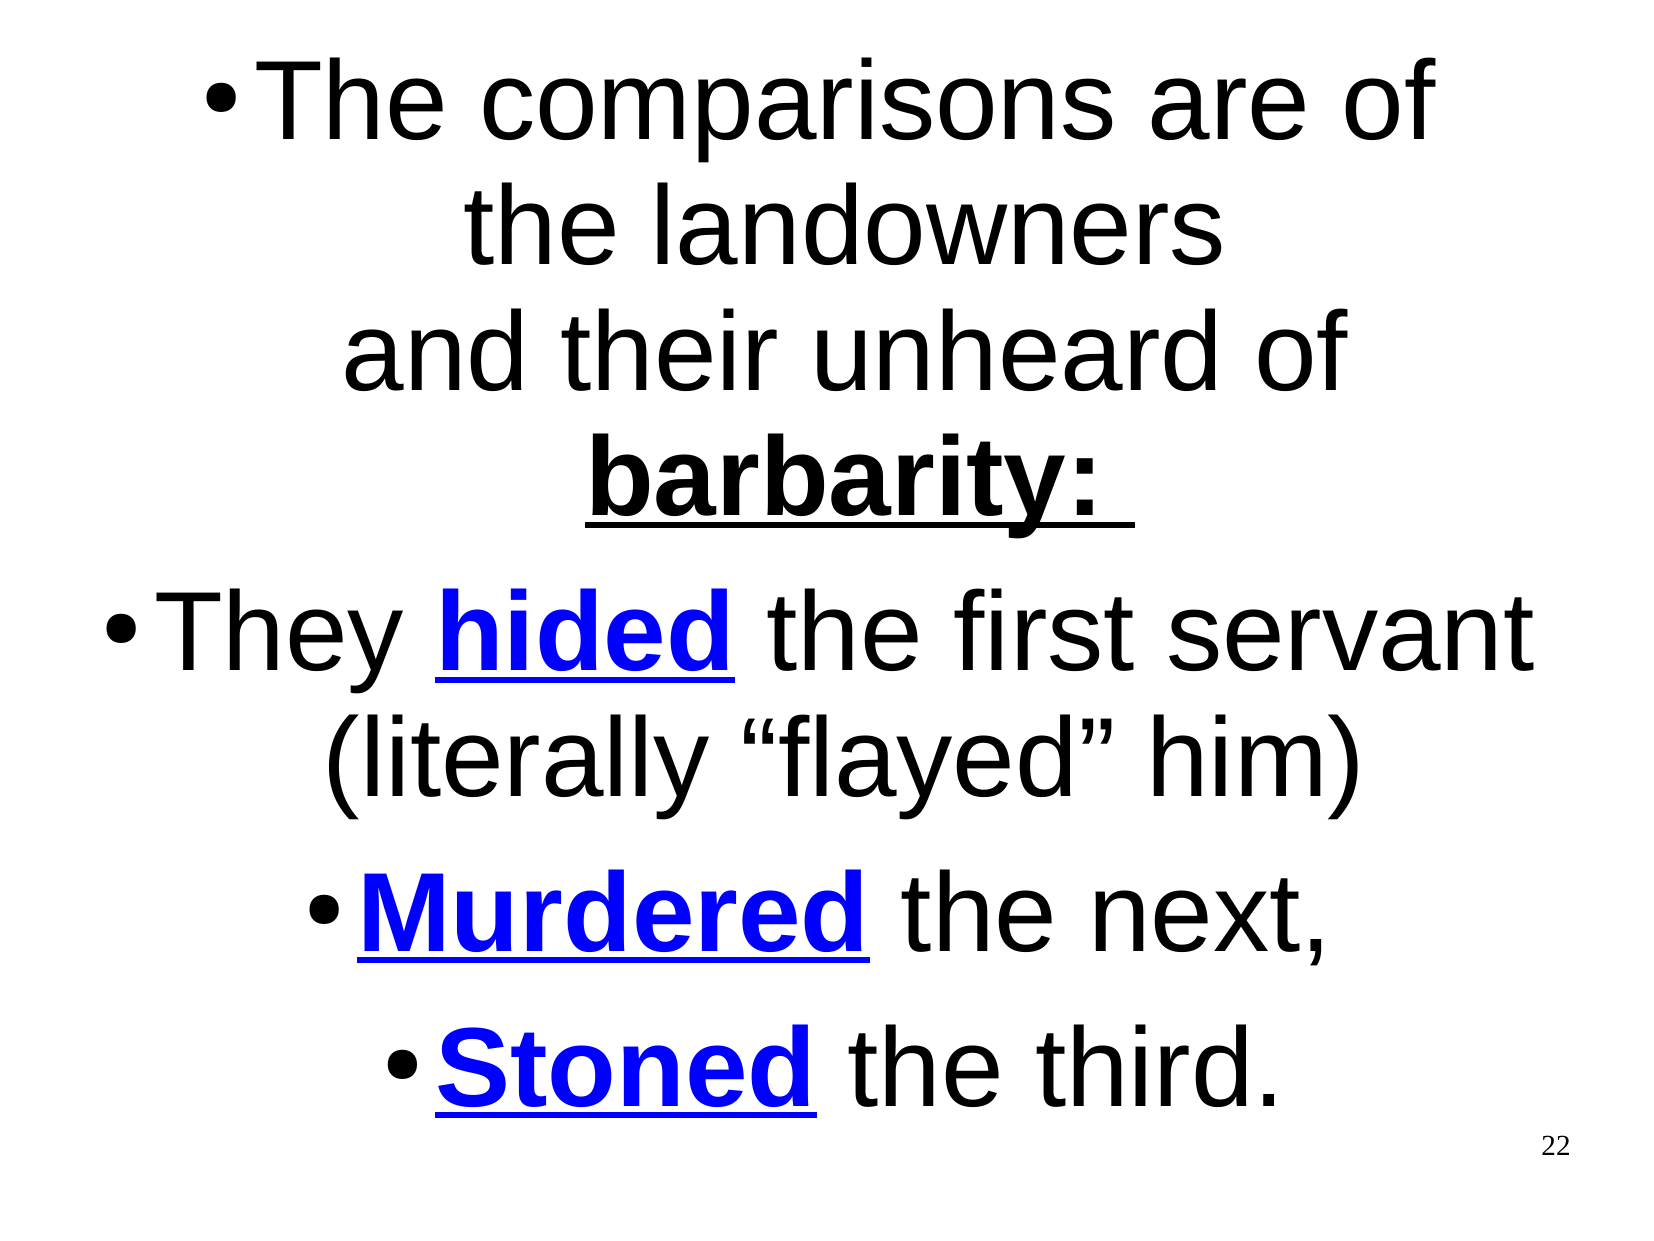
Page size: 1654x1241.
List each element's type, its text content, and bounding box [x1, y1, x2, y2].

list The comparisons are of the landowners and their unheard of barbarity: They hided the first servant (literally “flayed” him) Murdered the next, Stoned the third. [37, 37, 1613, 1201]
